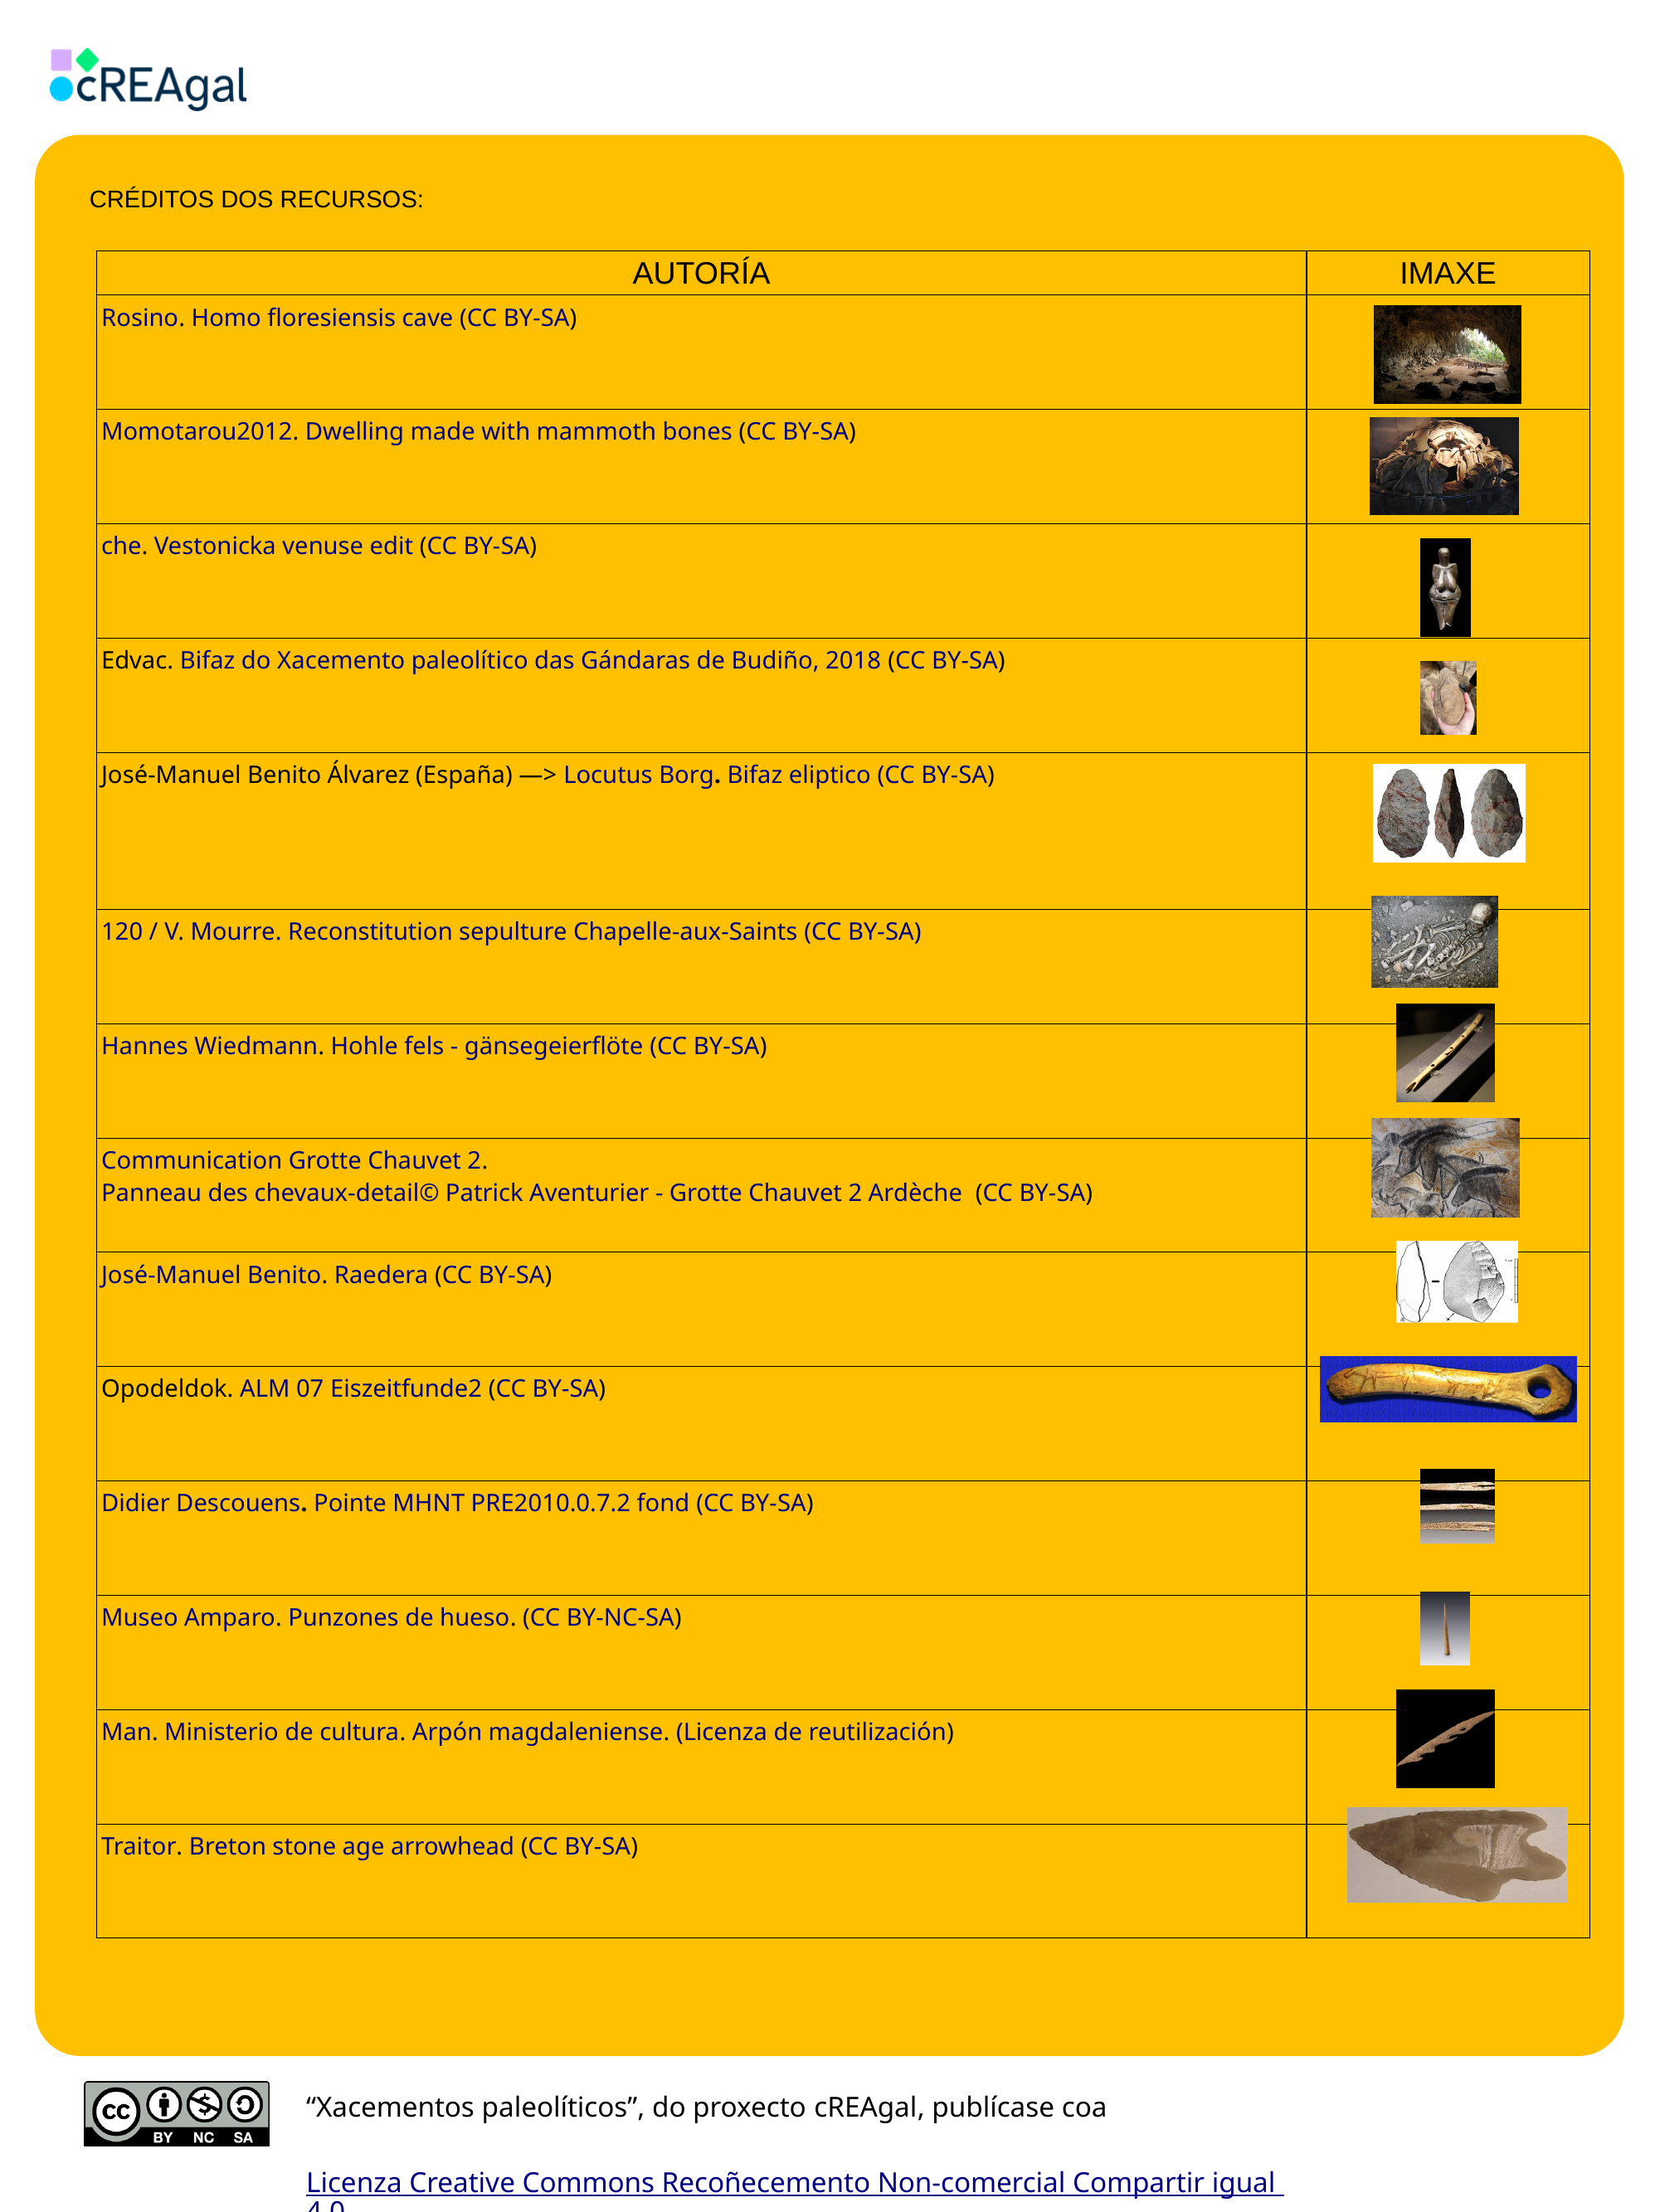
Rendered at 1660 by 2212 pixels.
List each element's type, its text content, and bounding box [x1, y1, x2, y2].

table_cell [1307, 910, 1589, 1023]
picture [1347, 1807, 1568, 1903]
picture [1371, 896, 1498, 988]
table_cell Edvac. Bifaz do Xacemento paleolítico das Gándaras de Budiño, 2018 (CC BY-SA) [97, 639, 1306, 752]
table_header IMAXE [1307, 251, 1589, 294]
table_cell [1307, 1139, 1589, 1252]
table_cell [1307, 639, 1589, 752]
table_cell [1307, 524, 1589, 638]
picture [1370, 417, 1519, 515]
table_cell che. Vestonicka venuse edit (CC BY-SA) [97, 524, 1306, 638]
picture [1420, 1469, 1495, 1544]
picture [1320, 1356, 1577, 1422]
table_cell [1307, 295, 1589, 409]
table_cell [1307, 1024, 1589, 1138]
table_cell [1307, 1710, 1589, 1824]
table_cell Hannes Wiedmann. Hohle fels - gänsegeierflöte (CC BY-SA) [97, 1024, 1306, 1138]
text_box “Xacementos paleolíticos”, do proxecto cREAgal, publícase coa Licenza Creative Commons Recoñecemento Non-comercial Compartir igual 4.0 [294, 2081, 1298, 2156]
picture [1396, 1241, 1519, 1323]
table_cell Communication Grotte Chauvet 2. Panneau des chevaux-detail© Patrick Aventurier - Grotte Chauvet 2 Ardèche (CC BY-SA) [97, 1139, 1306, 1252]
table_cell Man. Ministerio de cultura. Arpón magdaleniense. (Licenza de reutilización) [97, 1710, 1306, 1824]
picture [1373, 764, 1526, 863]
picture [1420, 661, 1477, 735]
picture [1396, 1004, 1495, 1102]
table_cell José-Manuel Benito. Raedera (CC BY-SA) [97, 1252, 1306, 1366]
table_cell [1307, 1367, 1589, 1480]
table_cell [1307, 1481, 1589, 1595]
picture [1420, 538, 1471, 637]
picture [1396, 1689, 1495, 1788]
table_cell [1307, 1825, 1589, 1937]
table_cell 120 / V. Mourre. Reconstitution sepulture Chapelle-aux-Saints (CC BY-SA) [97, 910, 1306, 1023]
table_cell [1307, 410, 1589, 523]
table_cell Opodeldok. ALM 07 Eiszeitfunde2 (CC BY-SA) [97, 1367, 1306, 1480]
table_cell Didier Descouens. Pointe MHNT PRE2010.0.7.2 fond (CC BY-SA) [97, 1481, 1306, 1595]
title CRÉDITOS DOS RECURSOS: [89, 171, 441, 227]
picture [1374, 305, 1521, 404]
table_cell [1307, 1596, 1589, 1709]
table_cell [1307, 753, 1589, 909]
table_cell Momotarou2012. Dwelling made with mammoth bones (CC BY-SA) [97, 410, 1306, 523]
picture [50, 48, 246, 111]
table_cell José-Manuel Benito Álvarez (España) —> Locutus Borg. Bifaz eliptico (CC BY-SA) [97, 753, 1306, 909]
picture [84, 2081, 270, 2146]
table_header AUTORÍA [97, 251, 1306, 294]
picture [1371, 1118, 1520, 1218]
table_cell Traitor. Breton stone age arrowhead (CC BY-SA) [97, 1825, 1306, 1937]
table_cell Rosino. Homo floresiensis cave (CC BY-SA) [97, 295, 1306, 409]
table_cell [1307, 1252, 1589, 1366]
table_cell Museo Amparo. Punzones de hueso. (CC BY-NC-SA) [97, 1596, 1306, 1709]
picture [1420, 1592, 1470, 1665]
